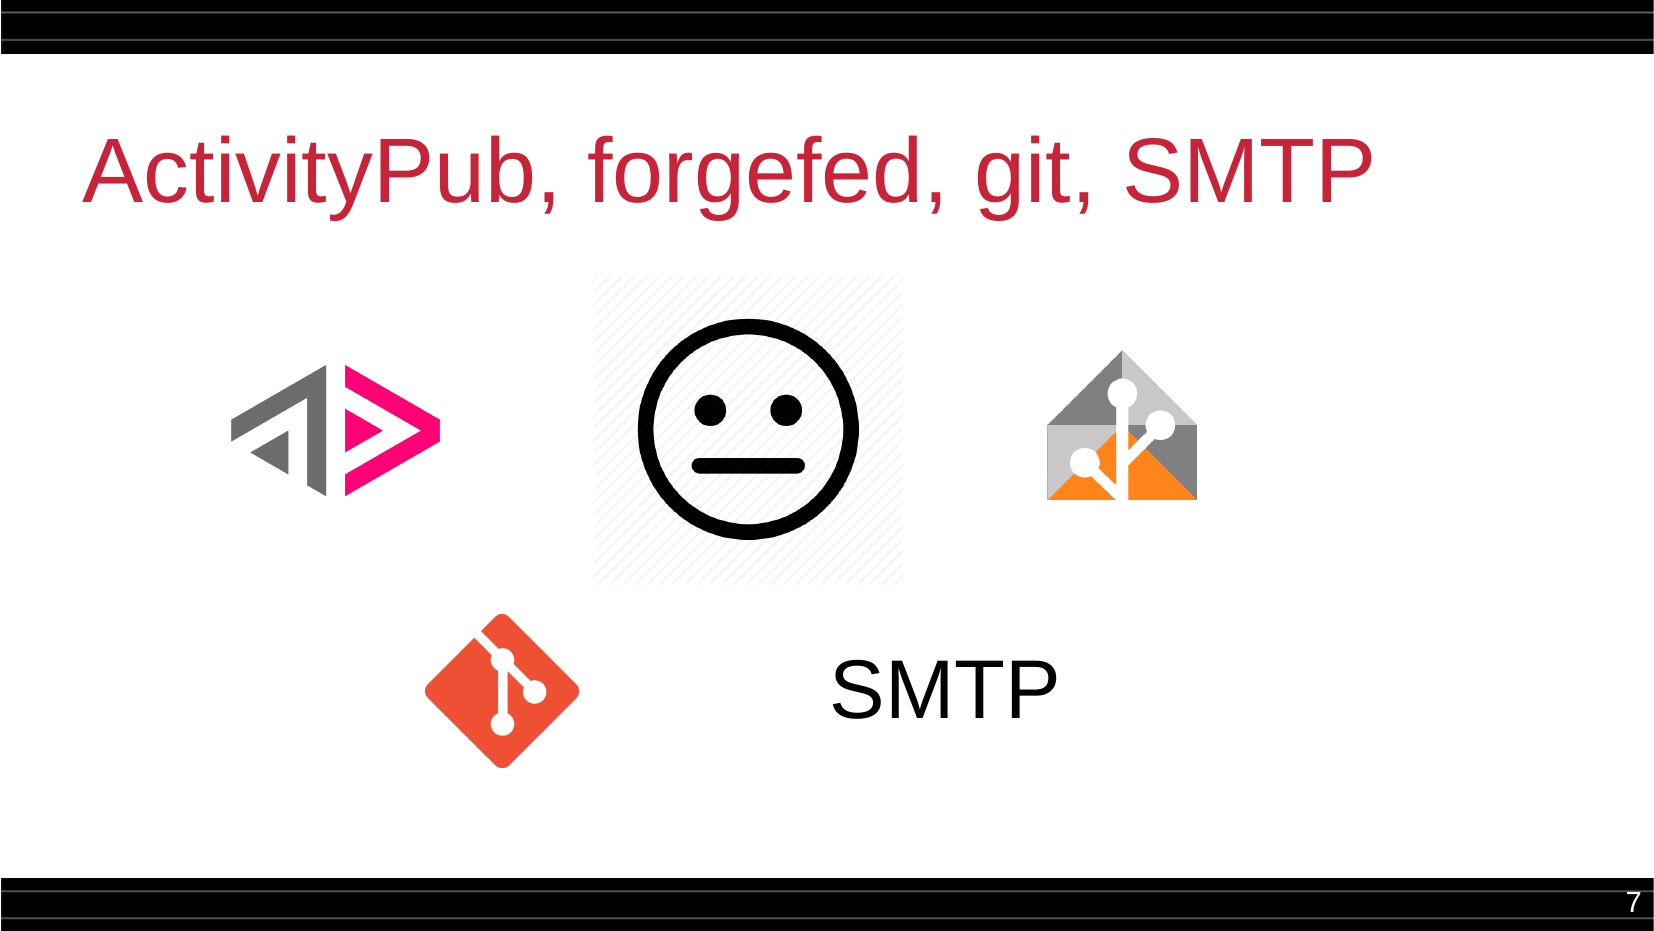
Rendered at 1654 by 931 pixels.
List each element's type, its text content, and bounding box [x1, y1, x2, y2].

picture [1, 878, 1654, 931]
picture [210, 305, 461, 556]
picture [590, 271, 906, 587]
title ActivityPub, forgefed, git, SMTP [82, 92, 1571, 249]
text_box SMTP [814, 636, 1076, 745]
picture [1, 0, 1654, 54]
picture [1015, 318, 1229, 532]
picture [425, 614, 579, 768]
